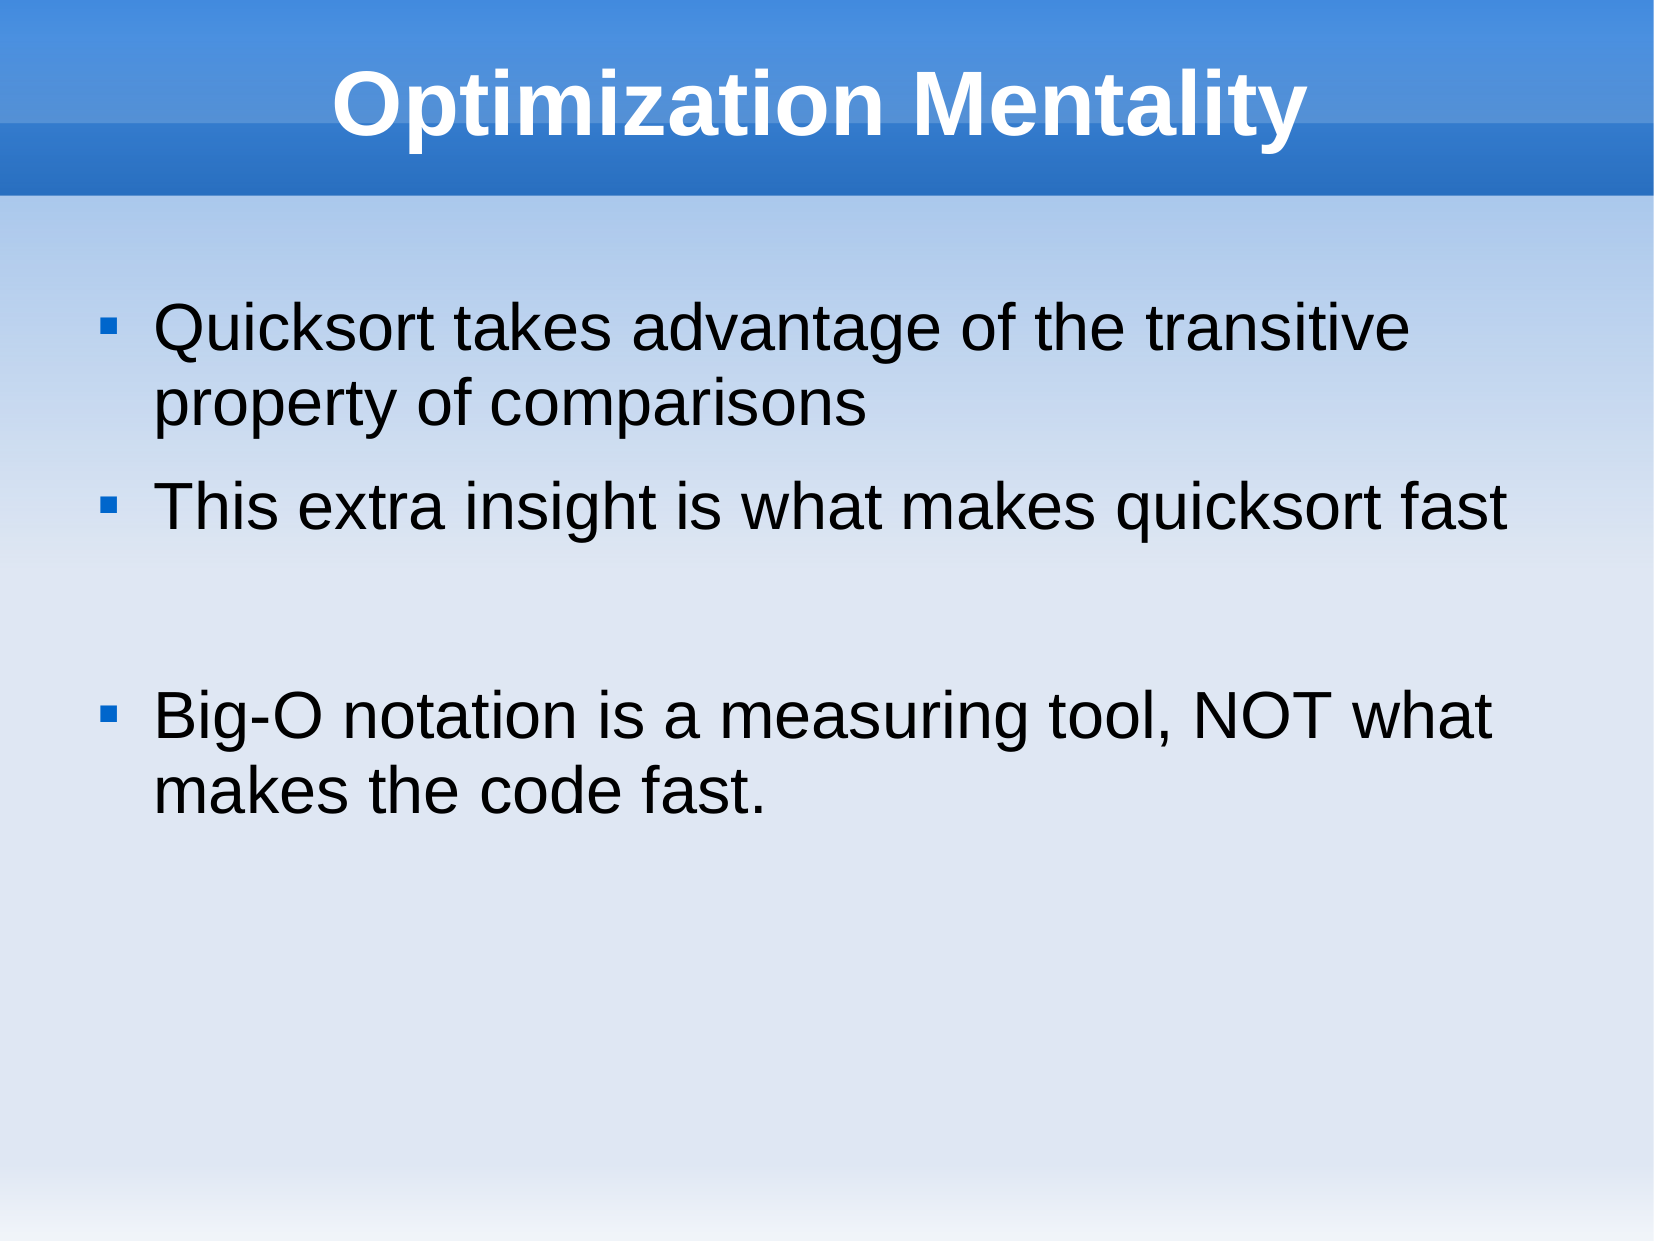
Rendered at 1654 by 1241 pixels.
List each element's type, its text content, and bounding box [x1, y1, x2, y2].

title Optimization Mentality [76, 0, 1565, 208]
picture [0, 0, 1654, 1241]
list Quicksort takes advantage of the transitive property of comparisons This extra insight is what makes quicksort fast Big-O notation is a measuring tool, NOT what makes the code fast. [82, 290, 1571, 1109]
